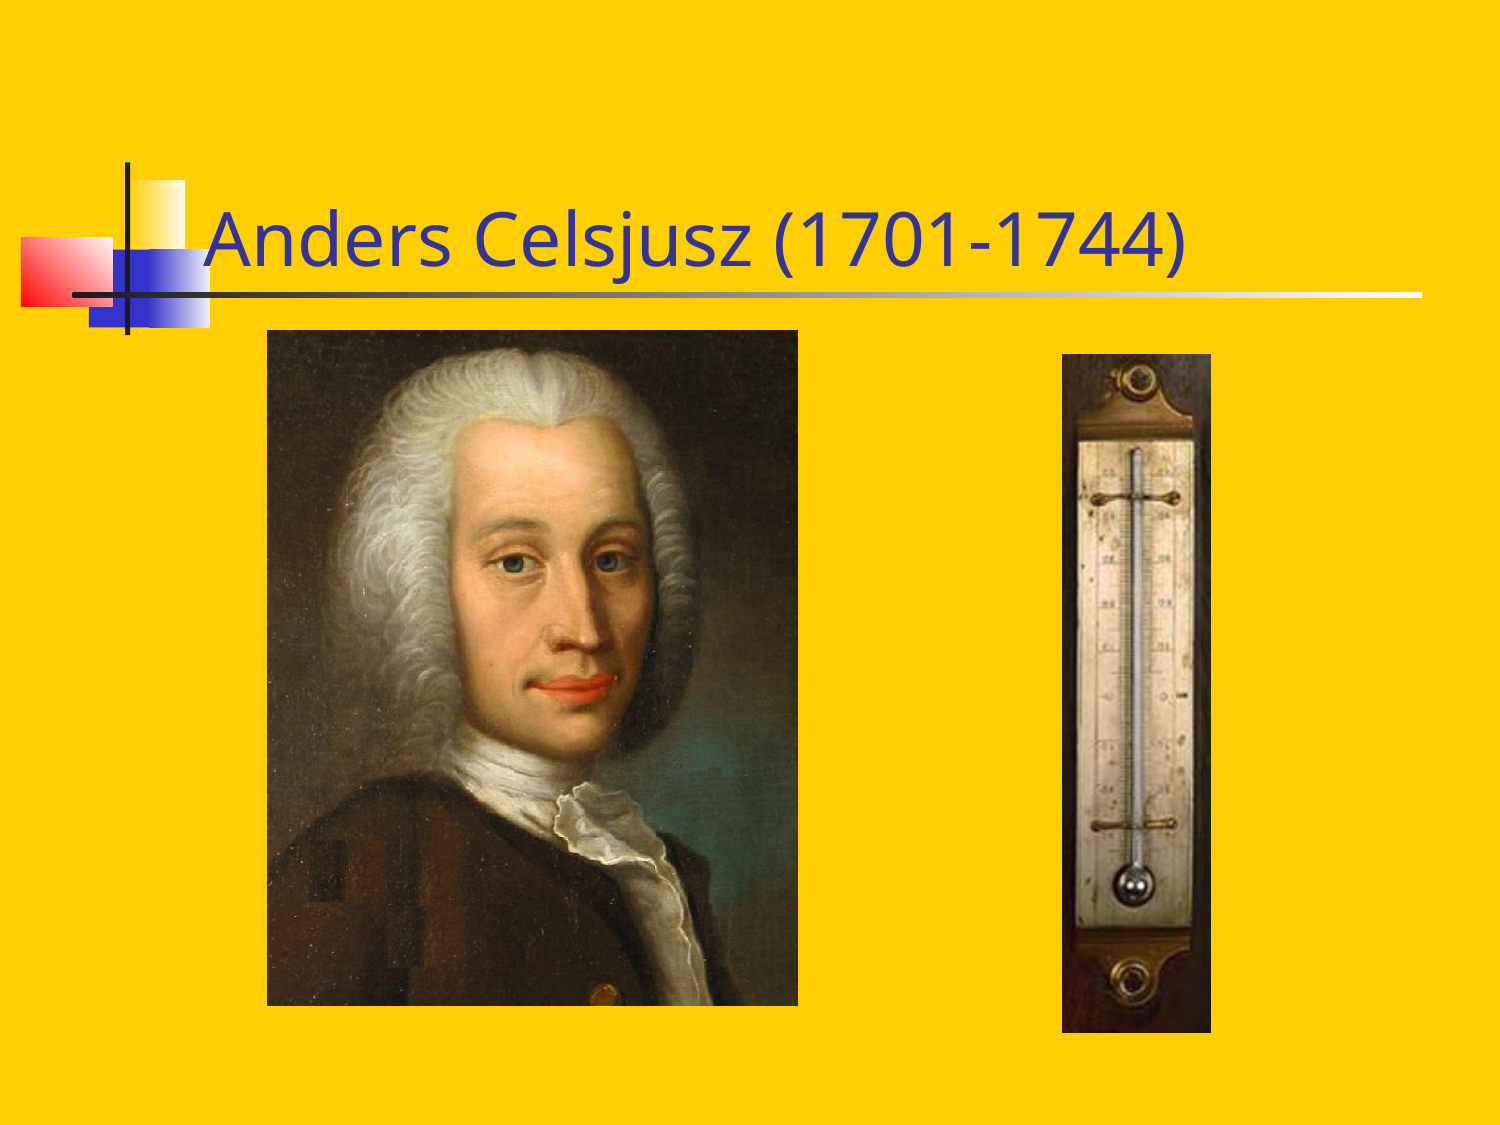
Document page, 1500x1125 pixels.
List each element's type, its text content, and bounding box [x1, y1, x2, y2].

picture [1062, 354, 1211, 1033]
title Anders Celsjusz (1701-1744) [188, 101, 1468, 289]
picture [267, 330, 798, 1007]
